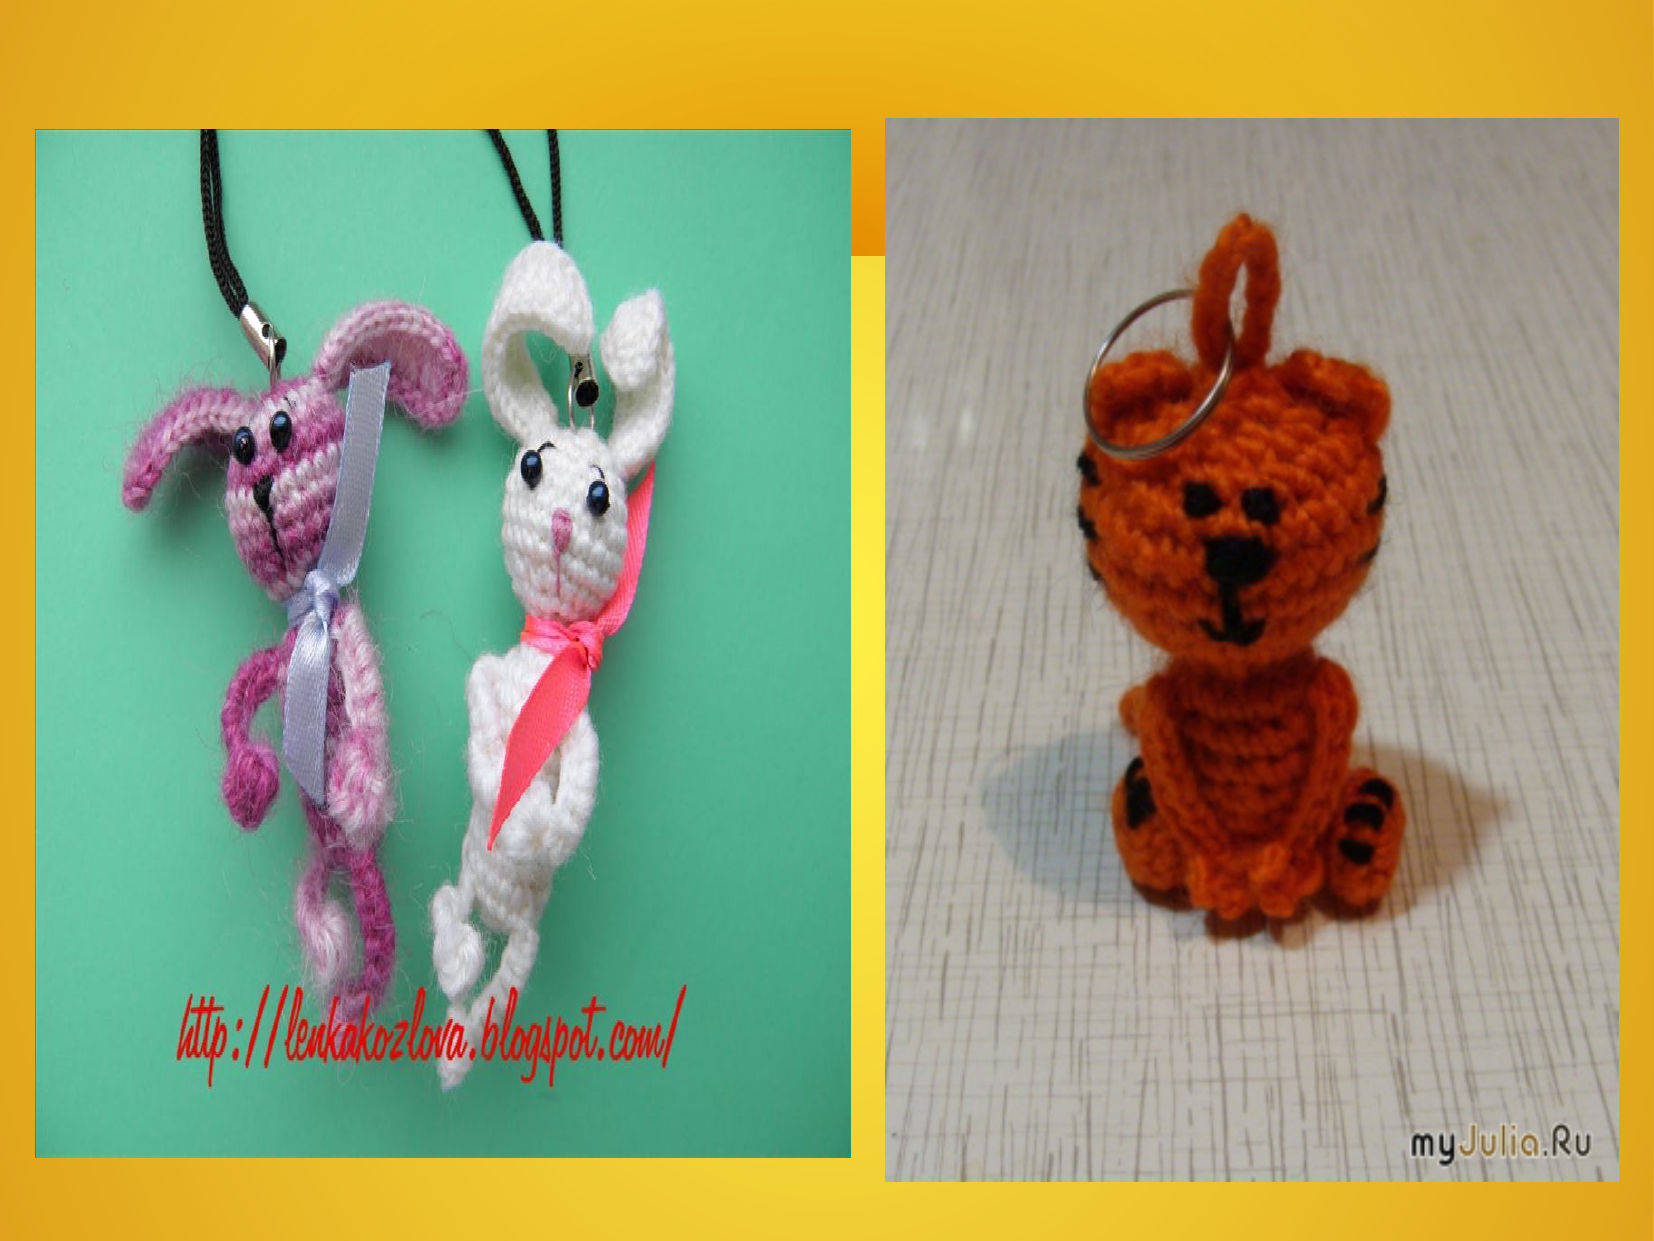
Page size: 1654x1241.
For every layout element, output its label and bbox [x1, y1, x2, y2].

picture [35, 129, 851, 1158]
picture [885, 118, 1619, 1182]
